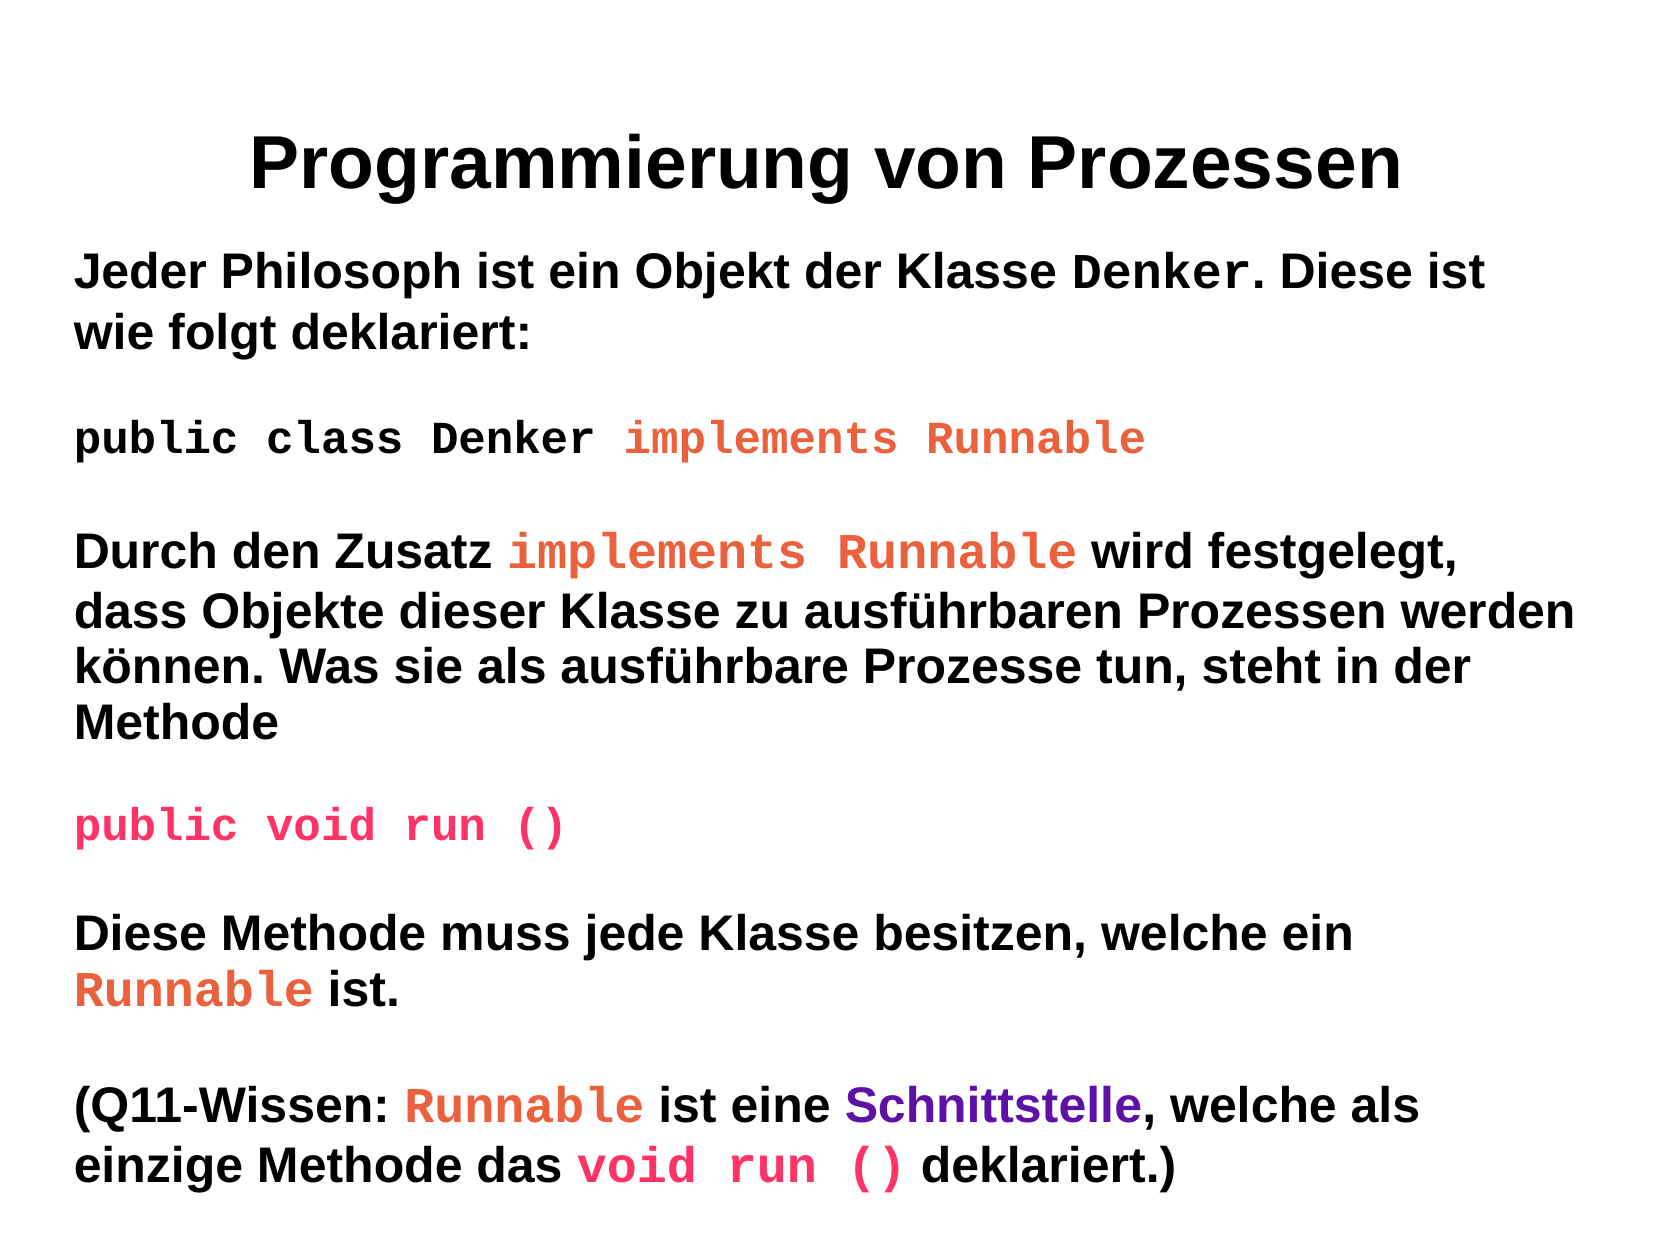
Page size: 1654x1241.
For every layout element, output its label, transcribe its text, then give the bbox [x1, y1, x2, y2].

text_box Jeder Philosoph ist ein Objekt der Klasse Denker. Diese ist wie folgt deklariert: public class Denker implements Runnable Durch den Zusatz implements Runnable wird festgelegt, dass Objekte dieser Klasse zu ausführbaren Prozessen werden können. Was sie als ausführbare Prozesse tun, steht in der Methode public void run () Diese Methode muss jede Klasse besitzen, welche ein Runnable ist. (Q11-Wissen: Runnable ist eine Schnittstelle, welche als einzige Methode das void run () deklariert.) [59, 236, 1595, 1221]
title Programmierung von Prozessen [88, 78, 1565, 236]
